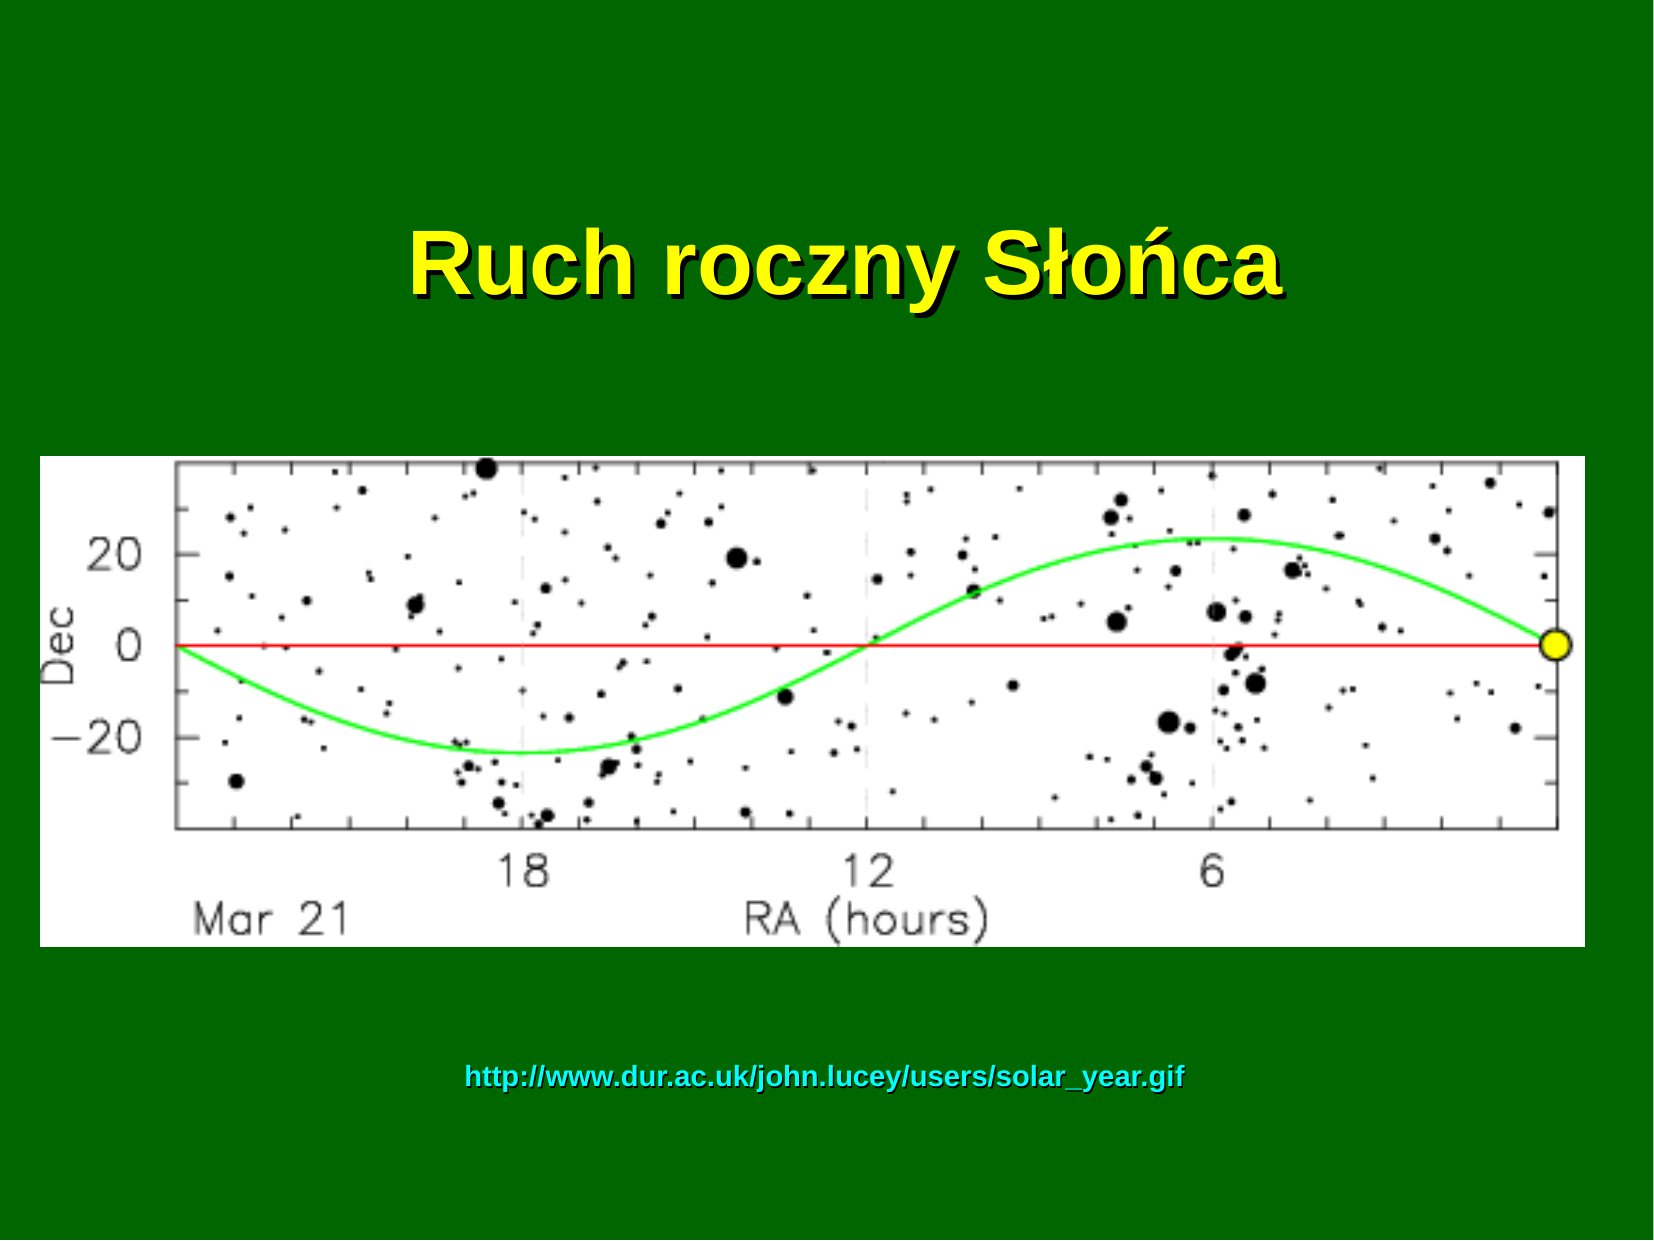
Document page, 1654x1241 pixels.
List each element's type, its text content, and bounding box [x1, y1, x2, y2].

title Ruch roczny Słońca [101, 167, 1590, 360]
text_box http://www.dur.ac.uk/john.lucey/users/solar_year.gif [449, 1052, 1201, 1101]
picture [40, 456, 1585, 947]
